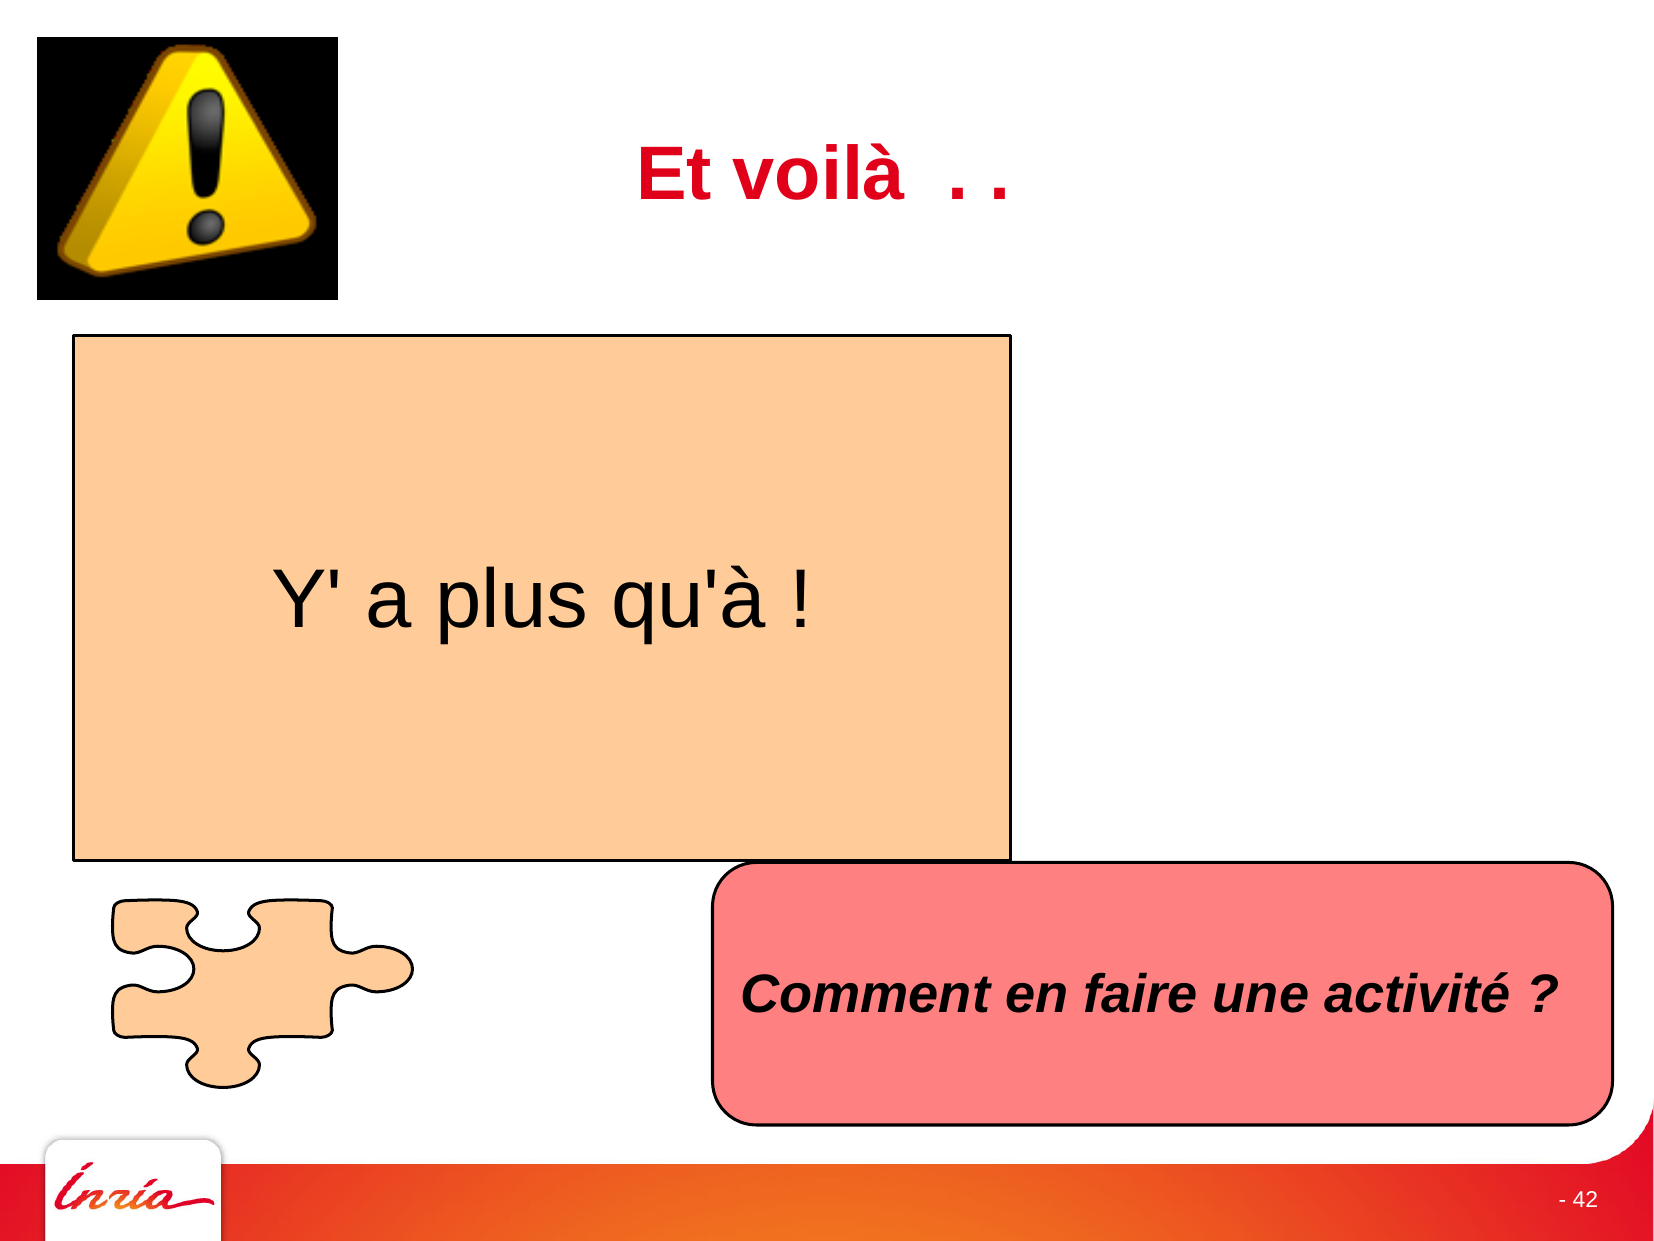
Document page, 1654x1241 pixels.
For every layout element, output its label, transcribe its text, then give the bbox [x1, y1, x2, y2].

text_box [112, 899, 413, 1088]
text_box Y' a plus qu'à ! [73, 335, 1011, 861]
text_box Comment en faire une activité ? [712, 862, 1613, 1126]
slide_number - <number> [1558, 1173, 1654, 1223]
title Et voilà . . [338, 75, 1544, 263]
picture [0, 0, 1654, 1241]
